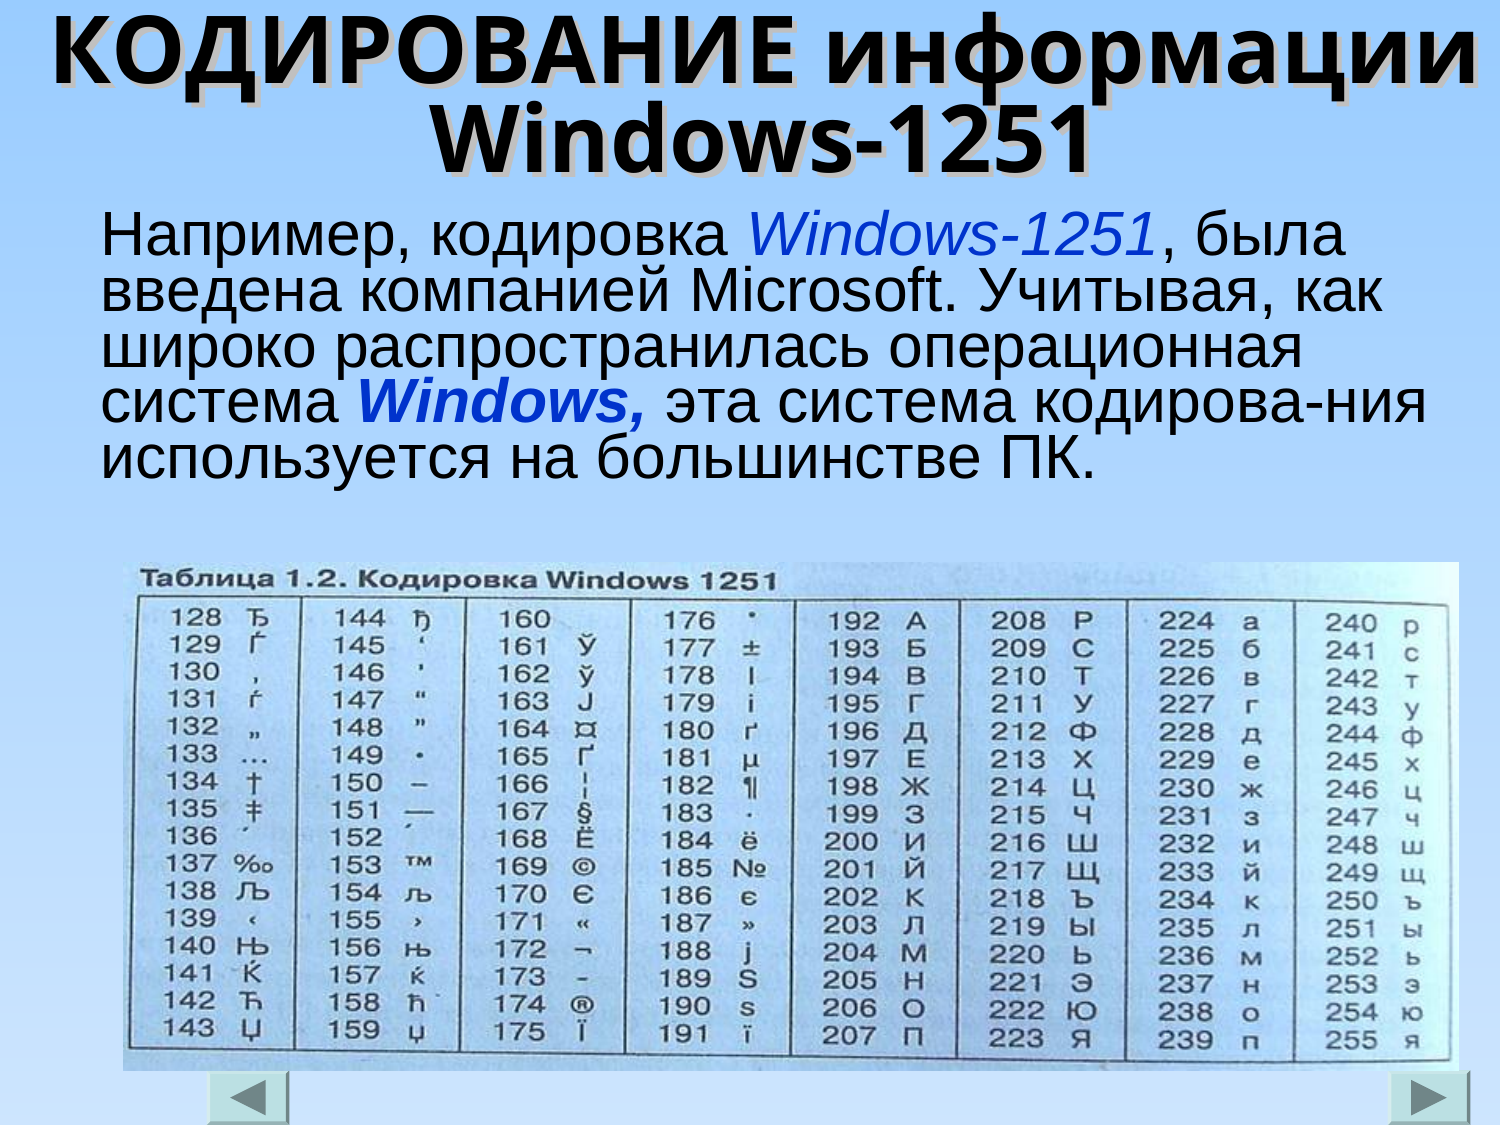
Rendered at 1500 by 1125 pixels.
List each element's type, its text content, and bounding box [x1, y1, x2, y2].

text_box [1389, 1070, 1471, 1125]
title КОДИРОВАНИЕ информации Windows-1251 [29, 0, 1500, 202]
list Например, кодировка Windows-1251, была введена компанией Microsoft. Учитывая, как широко распространилась операционная система Windows, эта система кодирова-ния используется на большинстве ПК. [29, 203, 1500, 583]
text_box [208, 1071, 290, 1125]
picture [123, 562, 1459, 1071]
